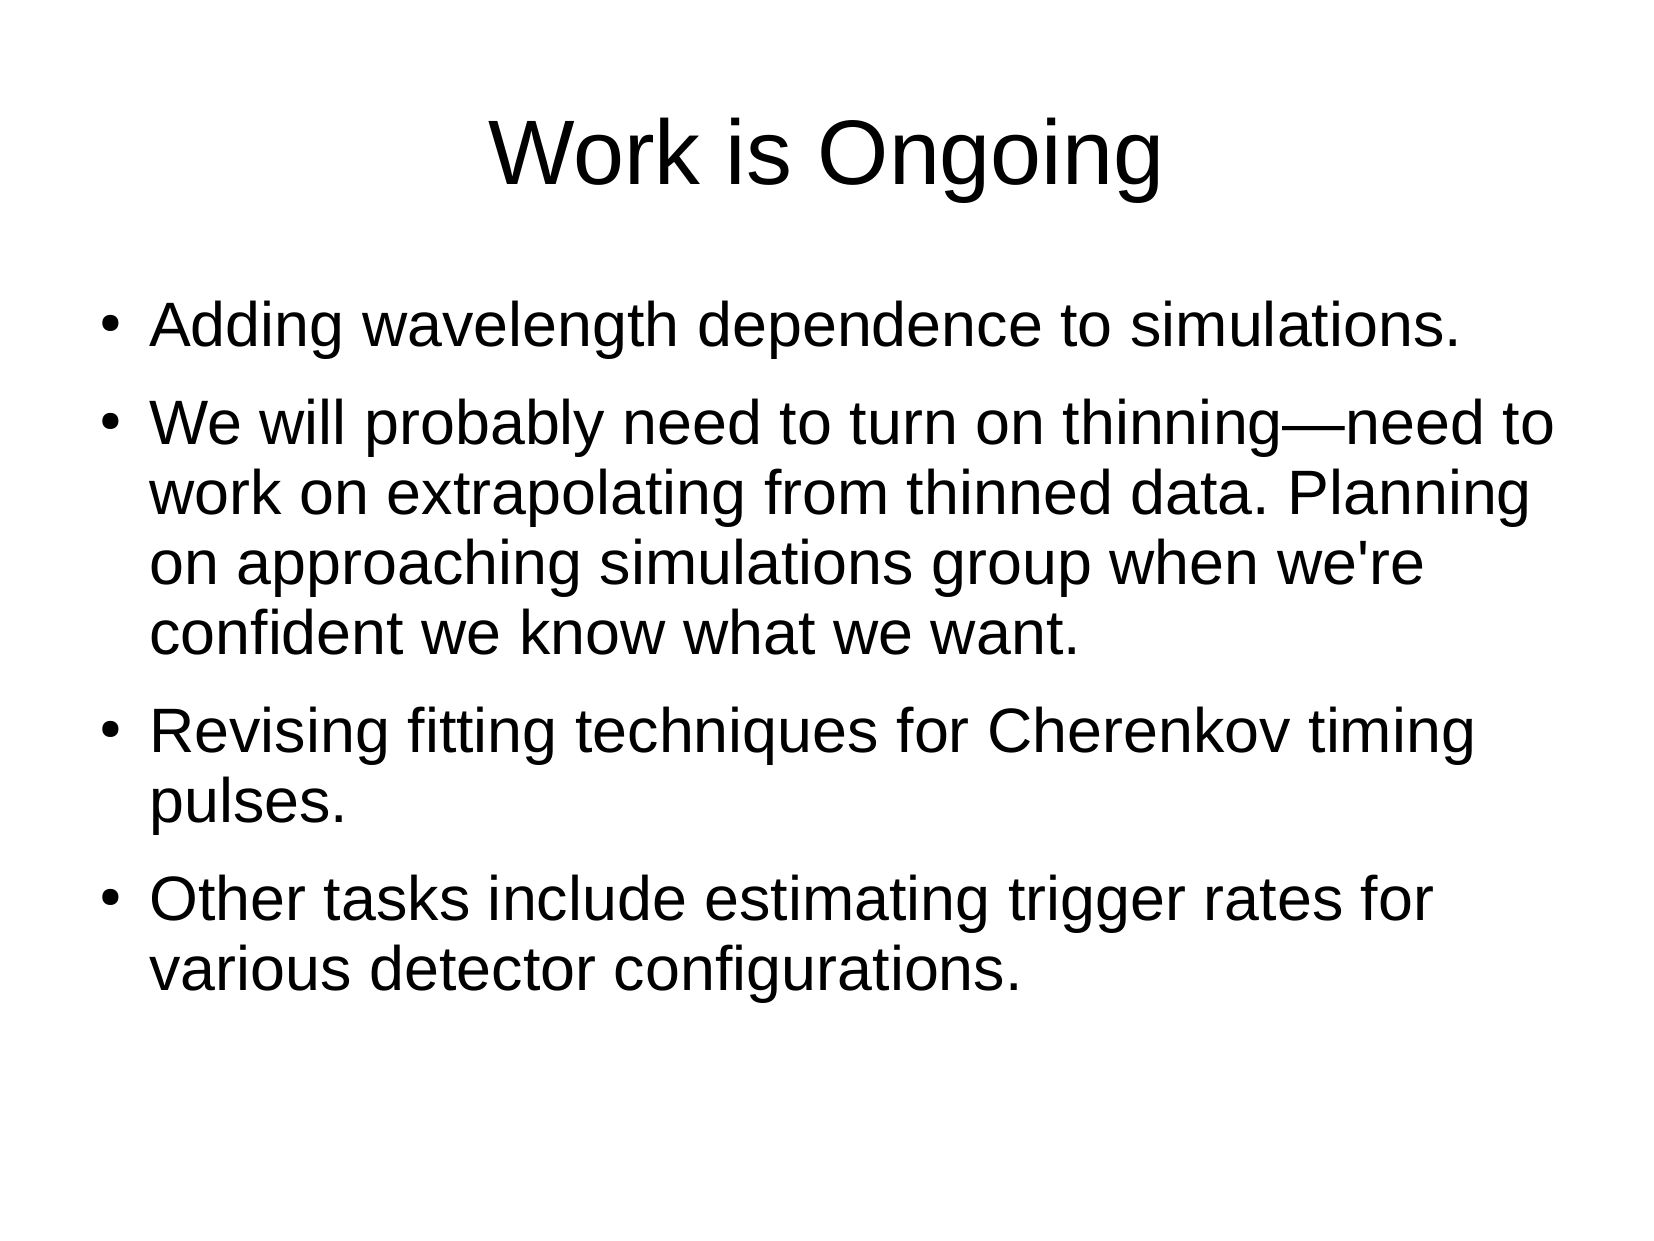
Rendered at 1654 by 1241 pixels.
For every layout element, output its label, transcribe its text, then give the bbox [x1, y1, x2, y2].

title Work is Ongoing [82, 49, 1571, 257]
list Adding wavelength dependence to simulations. We will probably need to turn on thinning—need to work on extrapolating from thinned data. Planning on approaching simulations group when we're confident we know what we want. Revising fitting techniques for Cherenkov timing pulses. Other tasks include estimating trigger rates for various detector configurations. [82, 290, 1571, 1010]
